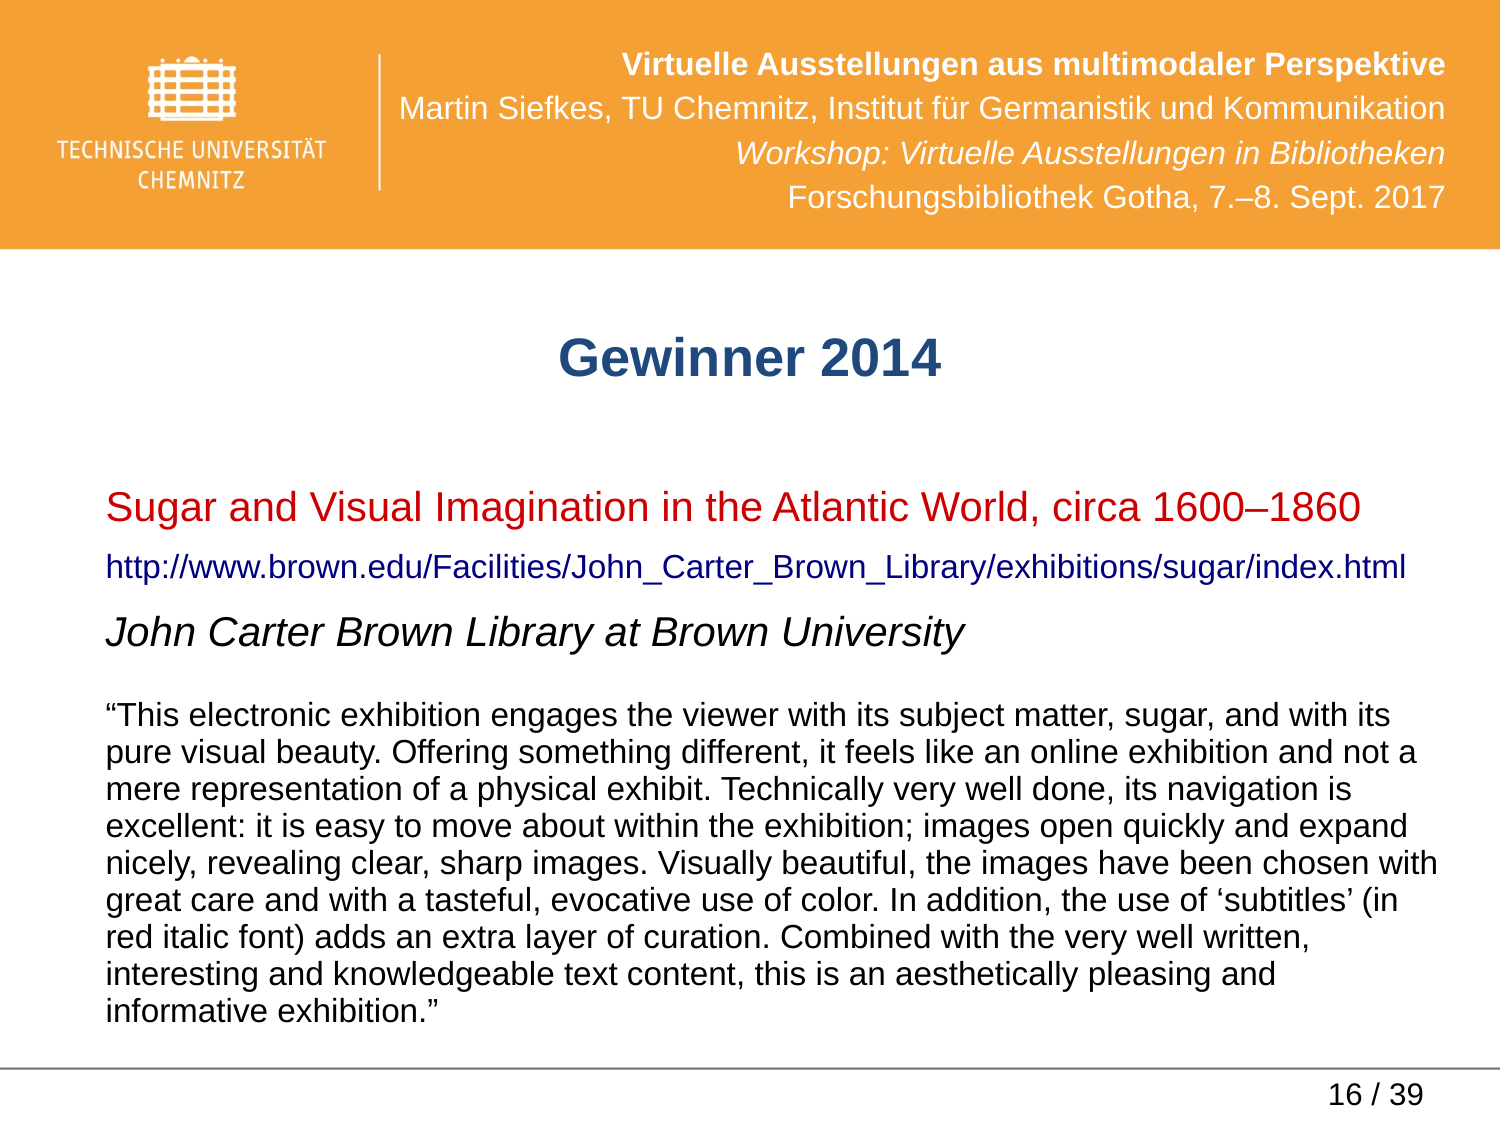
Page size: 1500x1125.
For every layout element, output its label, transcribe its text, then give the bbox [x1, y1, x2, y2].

list Sugar and Visual Imagination in the Atlantic World, circa 1600–1860http://www.brown.edu/Facilities/John_Carter_Brown_Library/exhibitions/sugar/index.htmlJohn Carter Brown Library at Brown University “This electronic exhibition engages the viewer with its subject matter, sugar, and with its pure visual beauty. Offering something different, it feels like an online exhibition and not a mere representation of a physical exhibit. Technically very well done, its navigation is excellent: it is easy to move about within the exhibition; images open quickly and expand nicely, revealing clear, sharp images. Visually beautiful, the images have been chosen with great care and with a tasteful, evocative use of color. In addition, the use of ‘subtitles’ (in red italic font) adds an extra layer of curation. Combined with the very well written, interesting and knowledgeable text content, this is an aesthetically pleasing and informative exhibition.” [34, 460, 1443, 969]
picture [0, 0, 1500, 1125]
text_box Gewinner 2014 [59, 314, 1441, 449]
text_box <Foliennummer> / 39 [1162, 1069, 1500, 1120]
list [419, 45, 774, 197]
